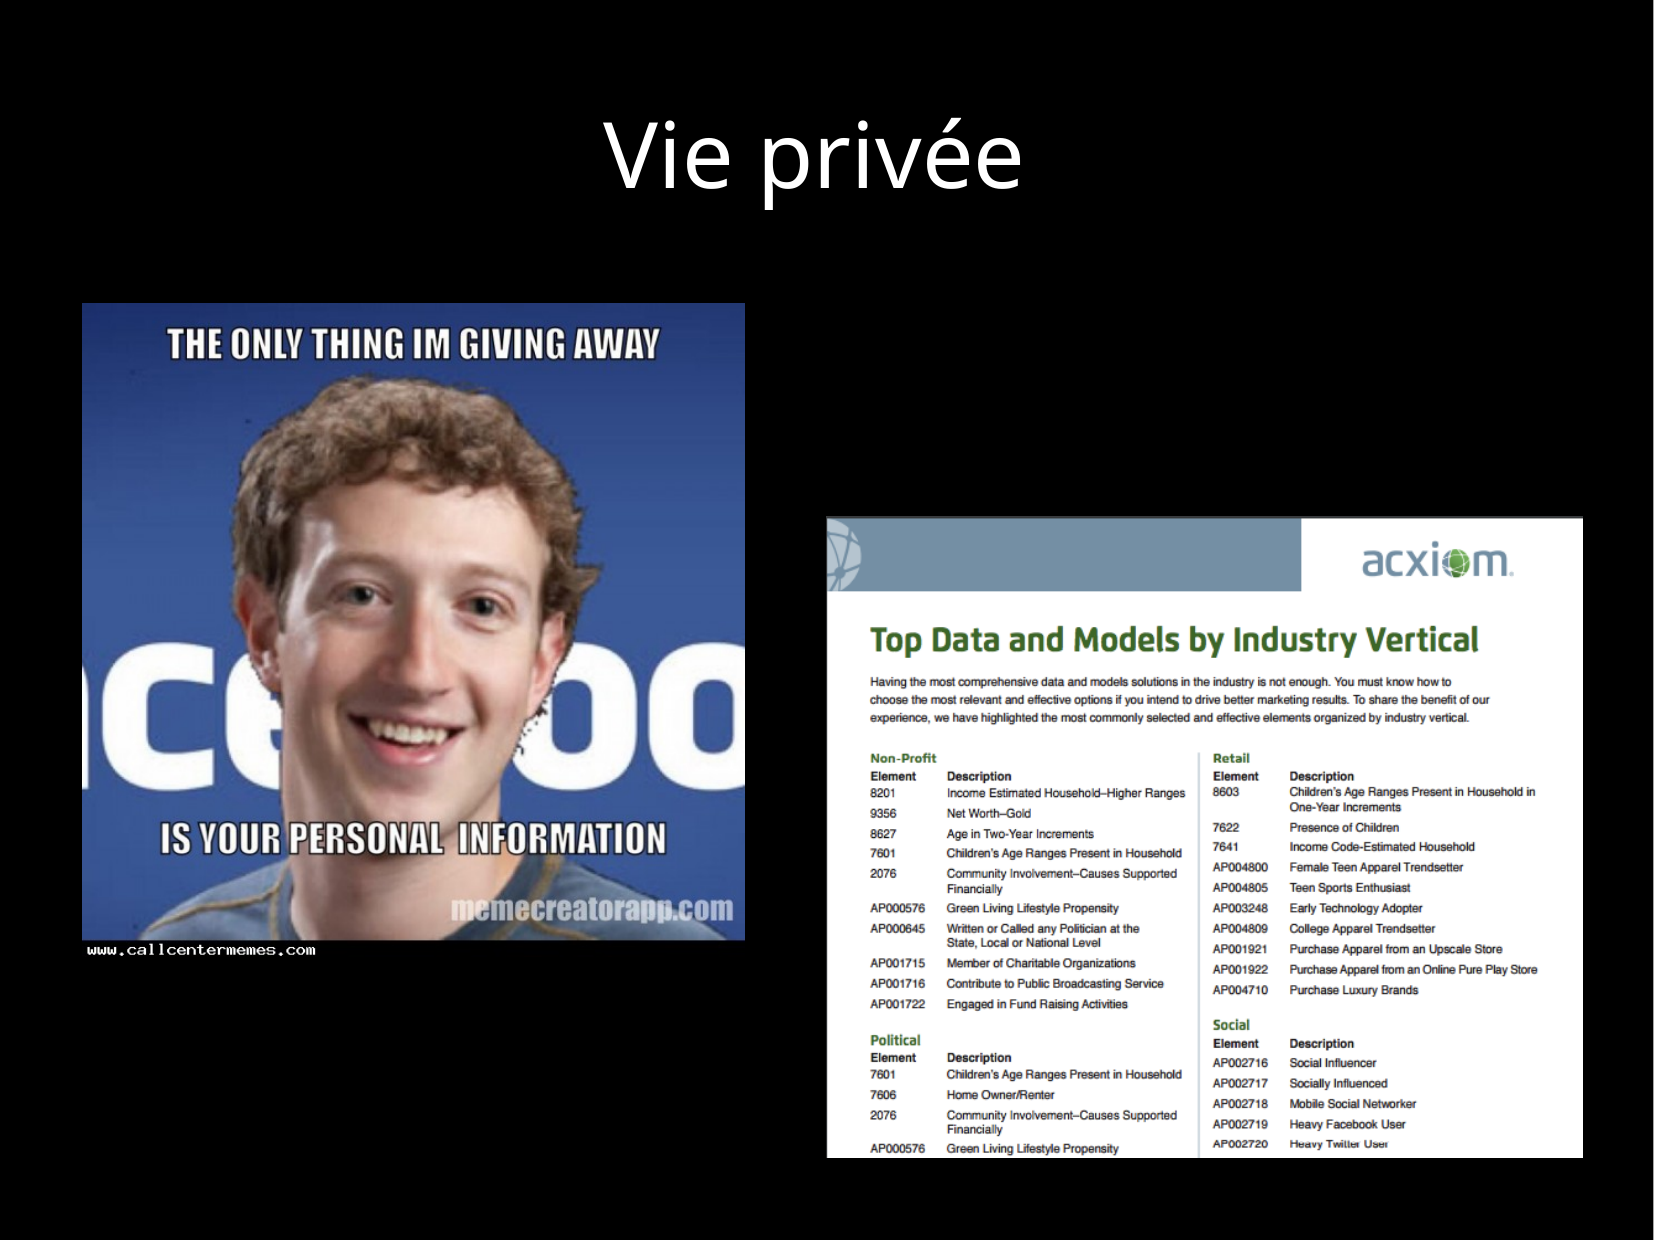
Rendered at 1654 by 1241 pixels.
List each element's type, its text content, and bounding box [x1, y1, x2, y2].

picture [826, 516, 1583, 1158]
picture [82, 303, 745, 957]
title Vie privée [82, 49, 1571, 257]
